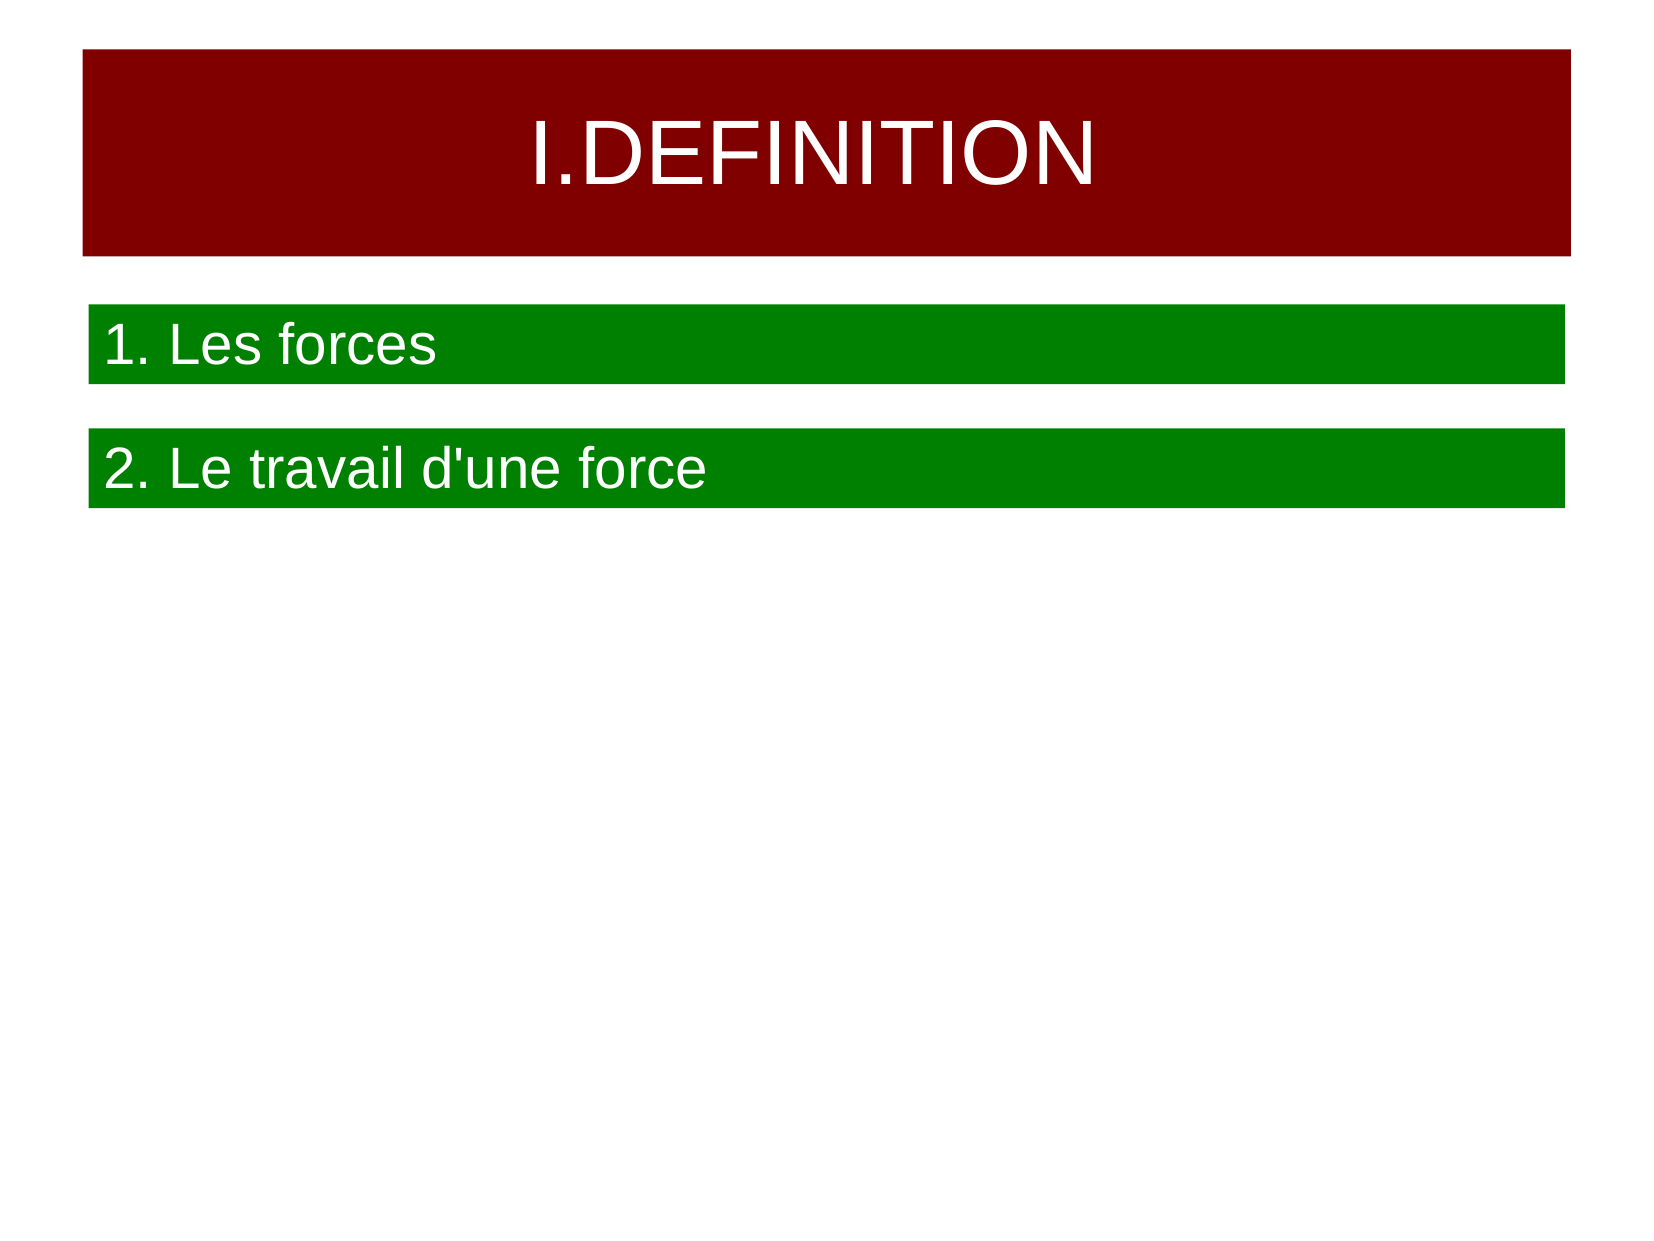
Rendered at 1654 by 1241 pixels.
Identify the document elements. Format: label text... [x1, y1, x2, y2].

title I.DEFINITION [82, 49, 1571, 257]
text_box 1. Les forces [88, 304, 1565, 384]
text_box 2. Le travail d'une force [88, 428, 1565, 508]
